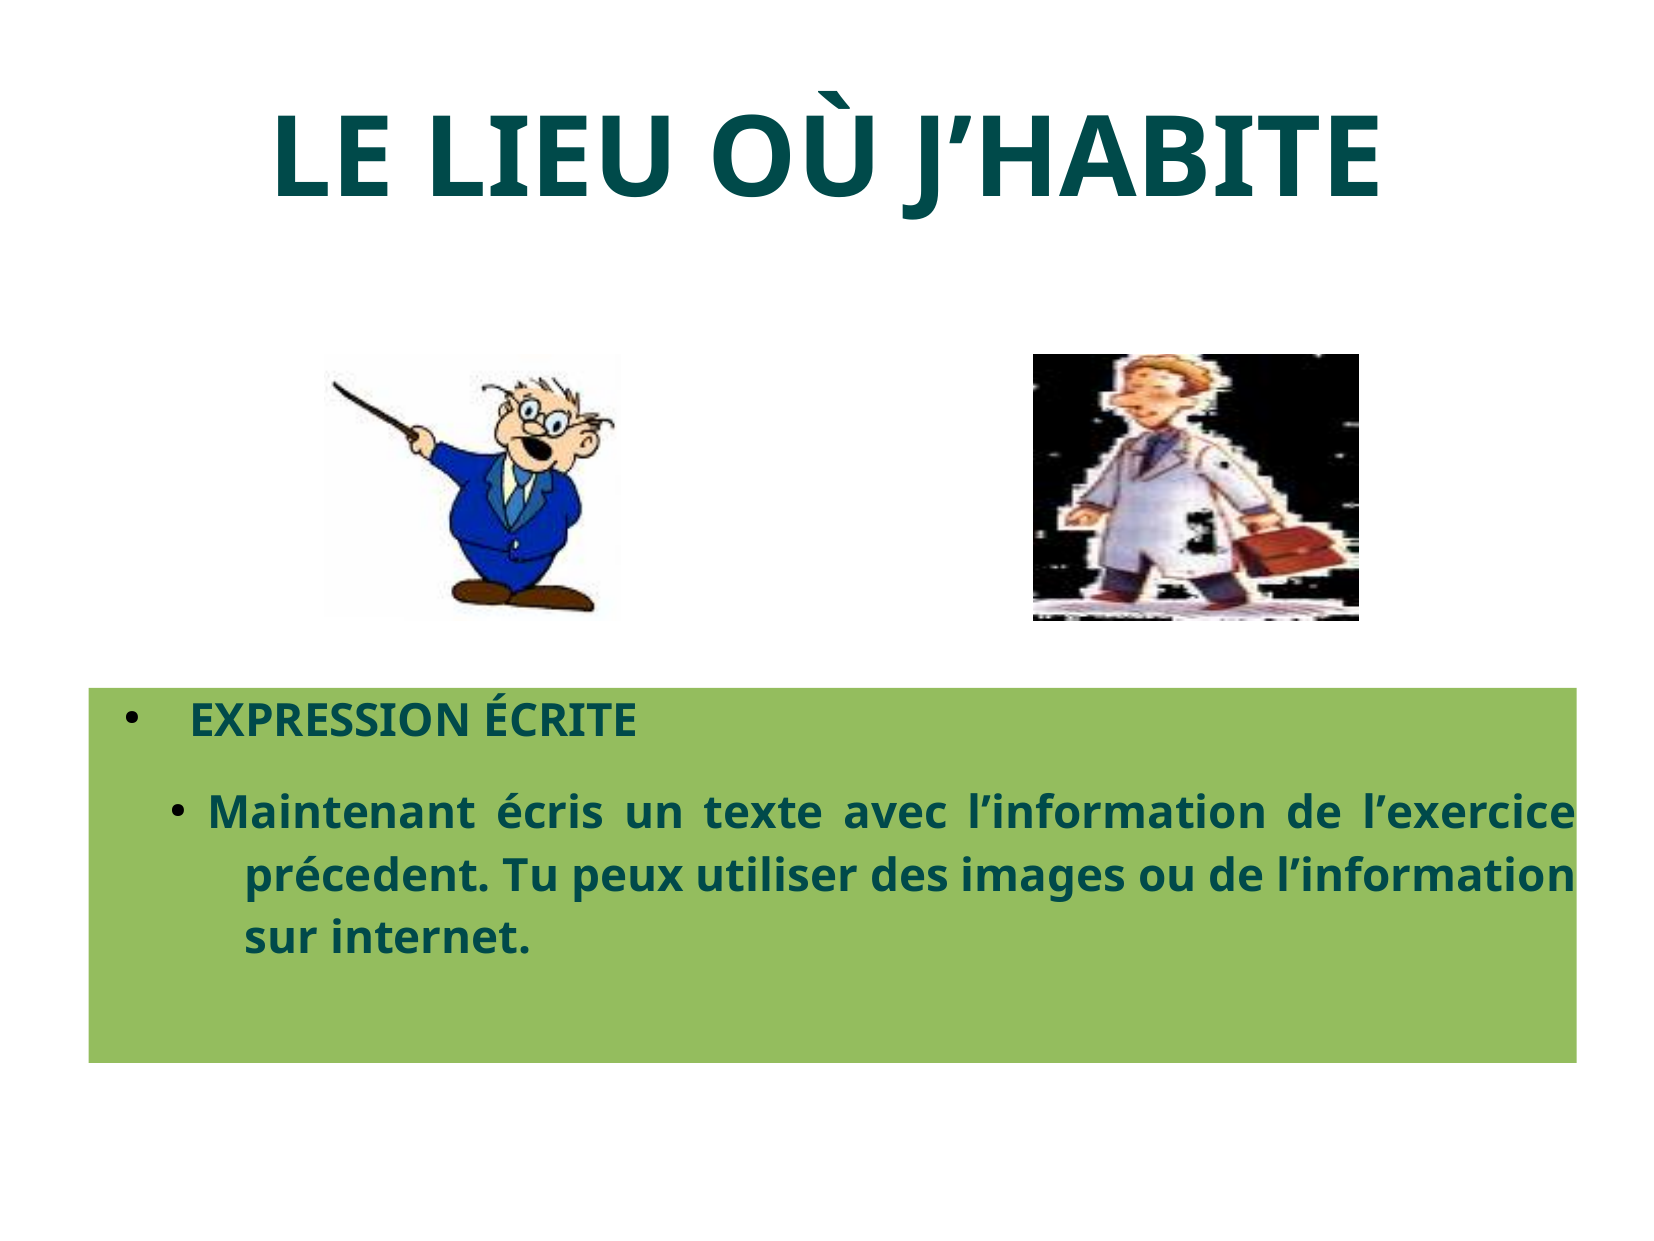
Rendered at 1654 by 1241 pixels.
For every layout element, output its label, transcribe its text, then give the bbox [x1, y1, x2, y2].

picture [324, 354, 621, 621]
title LE LIEU OÙ J’HABITE [82, 49, 1571, 257]
list EXPRESSION ÉCRITE Maintenant écris un texte avec l’information de l’exercice précedent. Tu peux utiliser des images ou de l’information sur internet. [88, 687, 1577, 1063]
chart [82, 290, 809, 681]
chart [845, 290, 1572, 681]
picture [1033, 354, 1359, 621]
